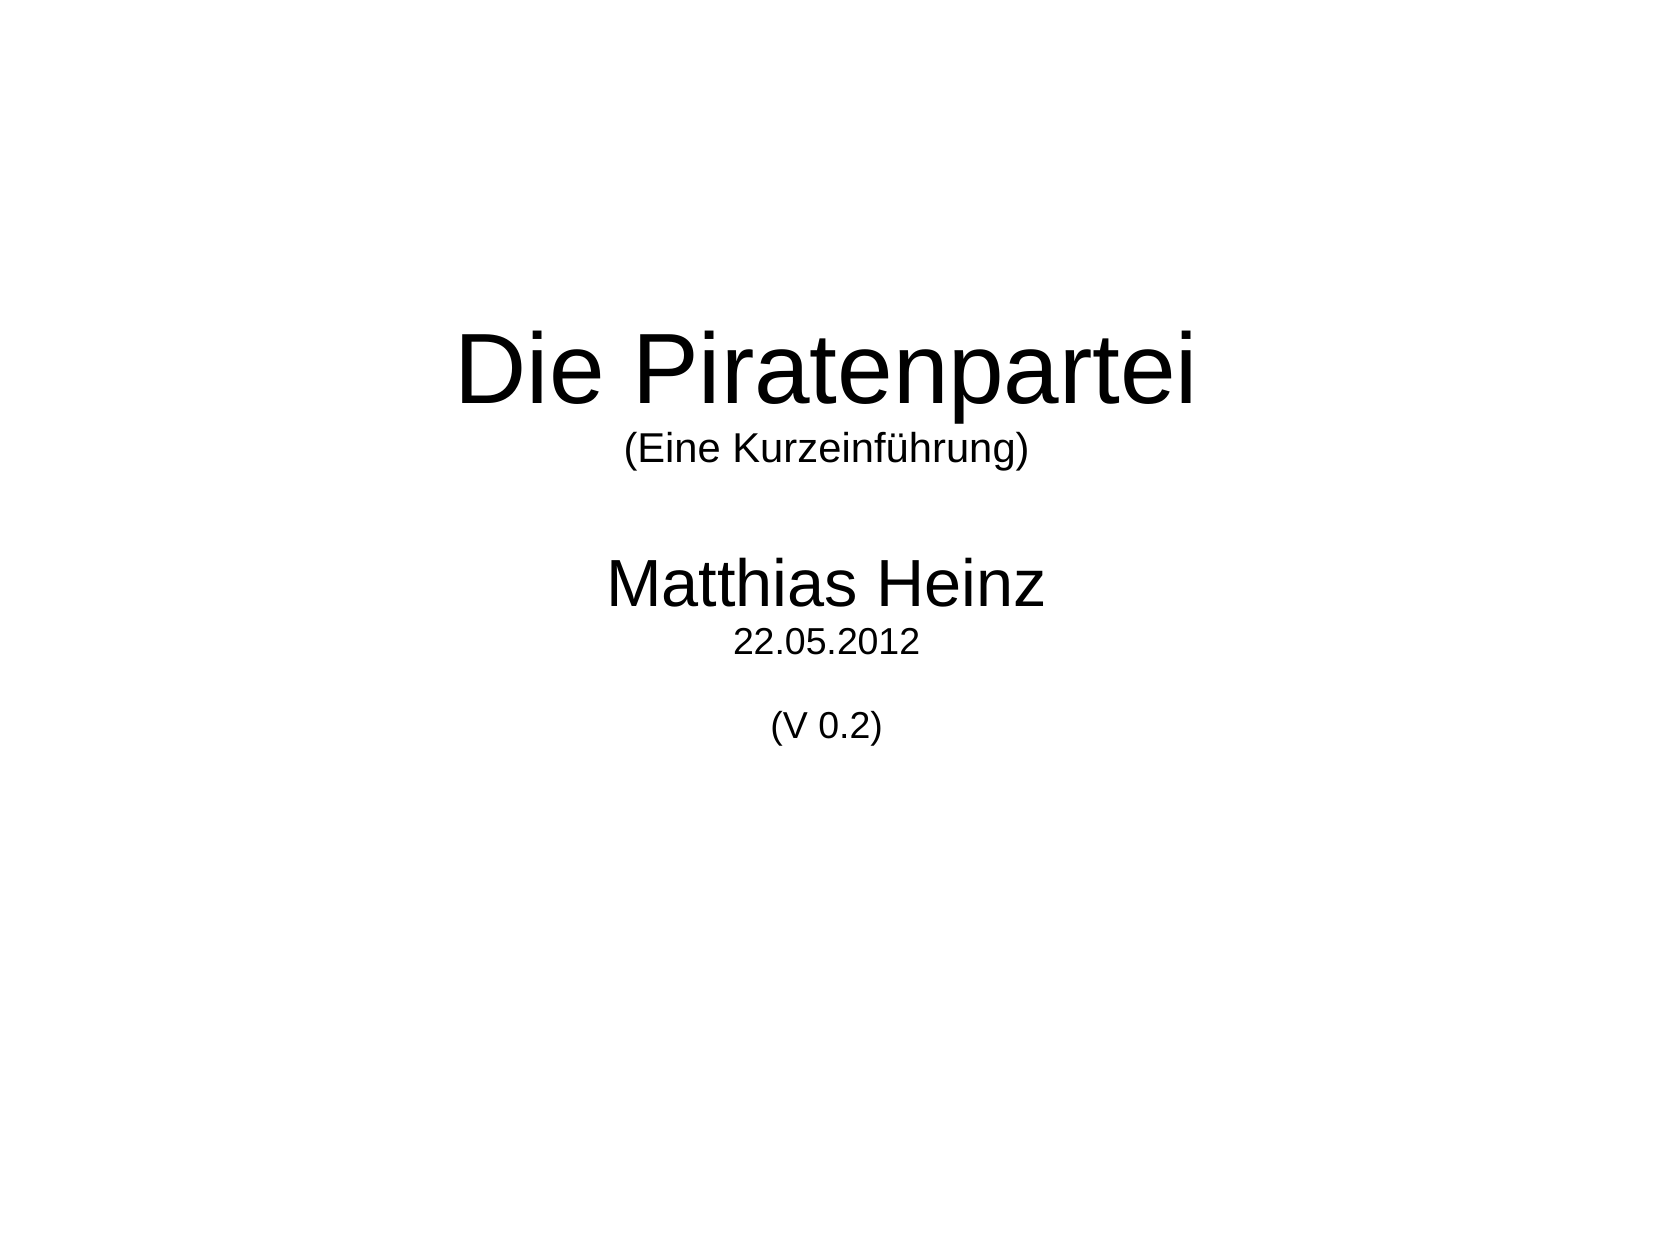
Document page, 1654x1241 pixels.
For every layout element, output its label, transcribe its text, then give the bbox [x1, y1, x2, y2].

subtitle Die Piratenpartei (Eine Kurzeinführung) Matthias Heinz 22.05.2012 (V 0.2) [82, 49, 1571, 1010]
